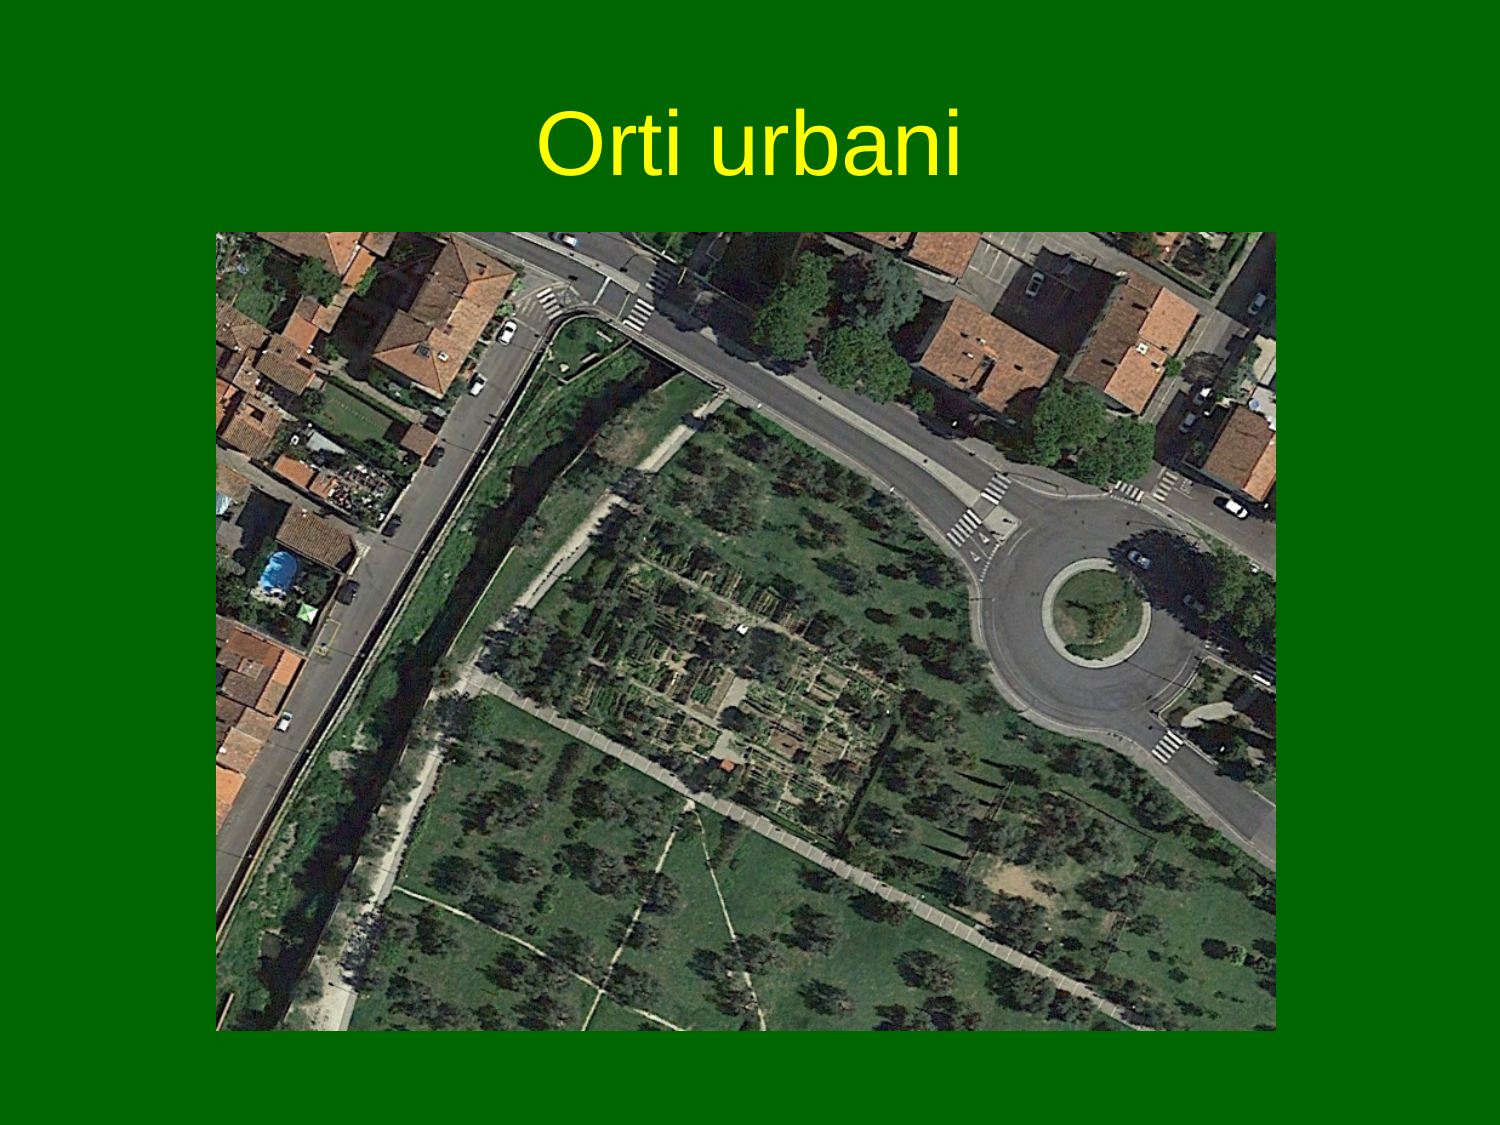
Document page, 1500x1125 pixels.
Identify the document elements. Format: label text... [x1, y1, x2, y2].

picture [216, 232, 1276, 1031]
title Orti urbani [75, 45, 1426, 233]
